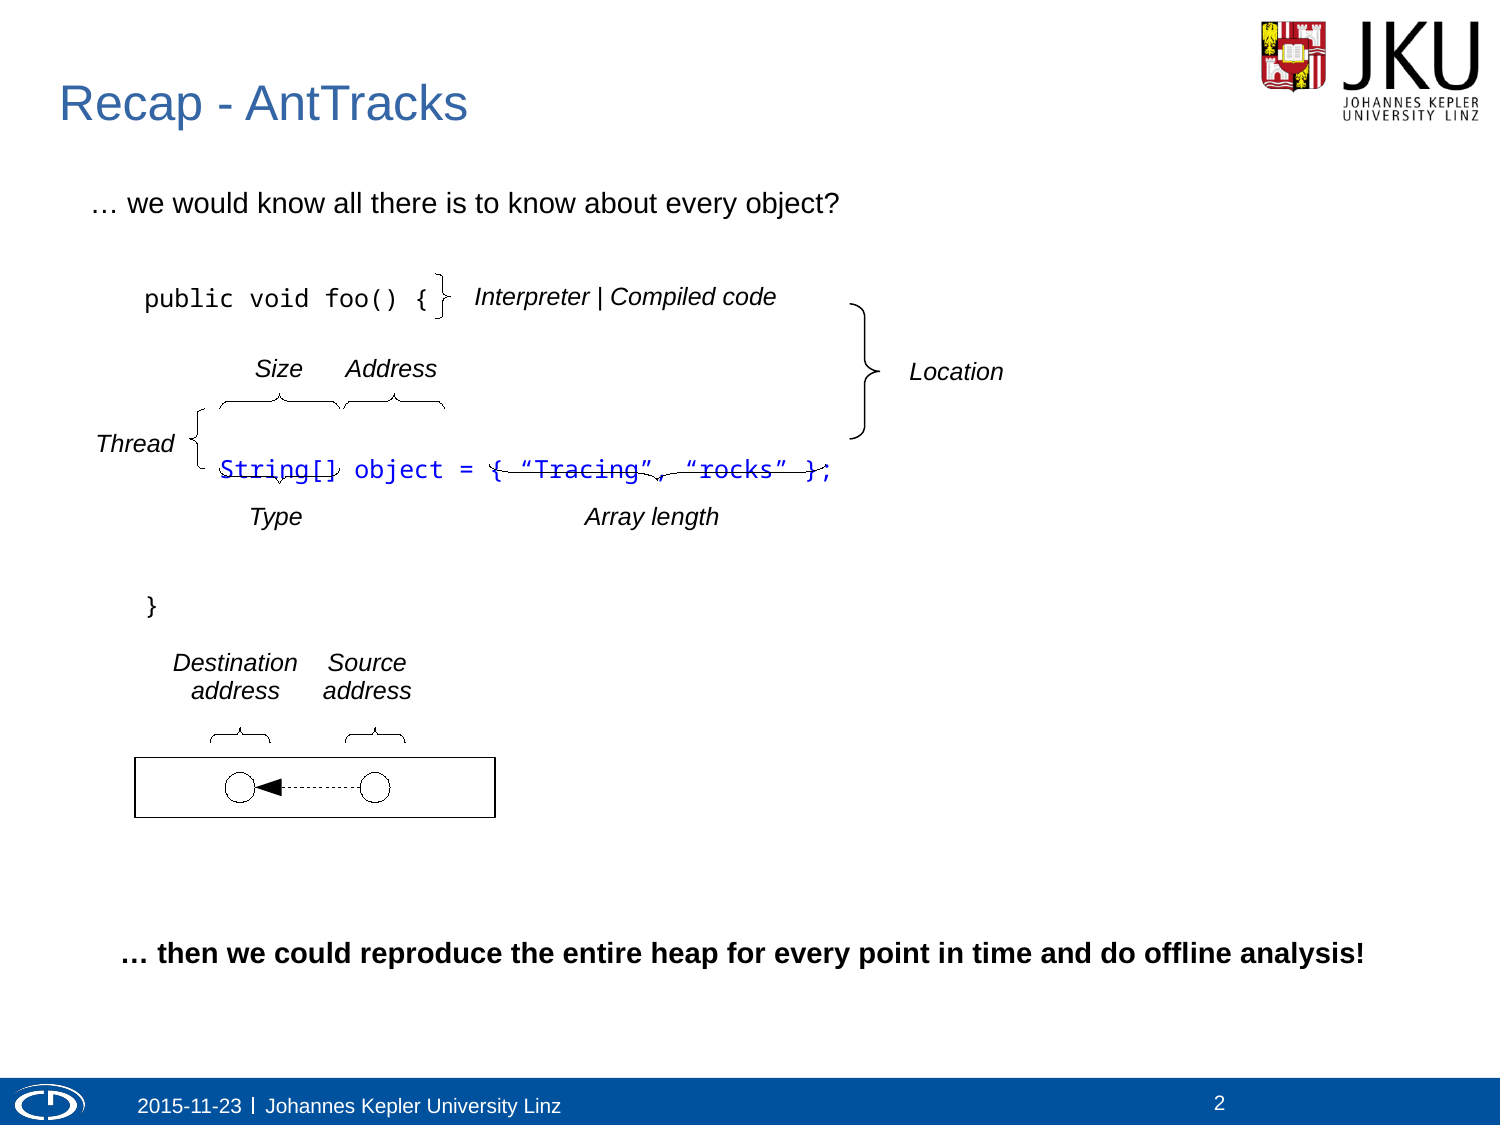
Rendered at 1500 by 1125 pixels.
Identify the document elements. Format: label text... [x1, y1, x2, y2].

text_box Destination address [153, 641, 285, 713]
picture [11, 1077, 88, 1125]
text_box Source address [285, 641, 451, 713]
title Recap - AntTracks [58, 58, 1004, 148]
text_box Interpreter | Compiled code [459, 275, 805, 319]
picture [1249, 7, 1495, 129]
text_box Type [234, 495, 325, 539]
text_box … then we could reproduce the entire heap for every point in time and do offline analysis! [105, 930, 1426, 978]
text_box public void foo() { String[] object = { “Tracing”, “rocks” }; } [129, 273, 850, 579]
text_box Thread [9, 422, 190, 466]
text_box [135, 757, 496, 818]
text_box Array length [570, 495, 751, 539]
text_box Location [894, 350, 1060, 394]
text_box Size [240, 347, 330, 391]
text_box … we would know all there is to know about every object? [75, 179, 871, 228]
text_box Address [330, 347, 466, 391]
